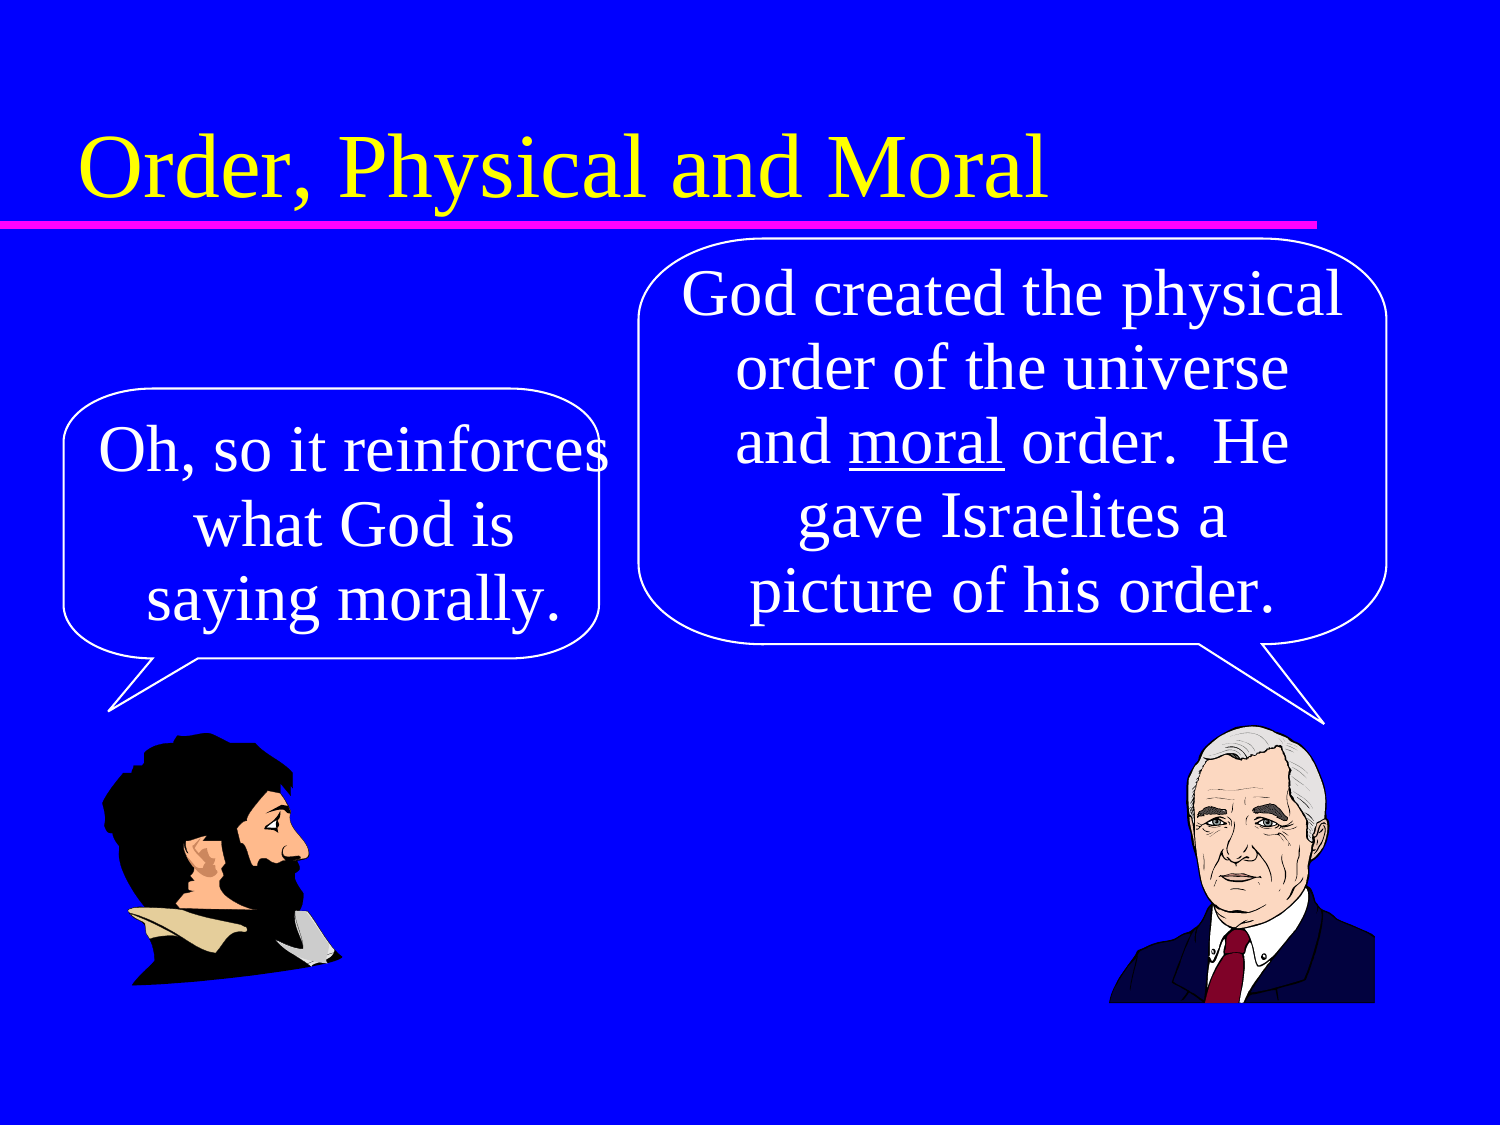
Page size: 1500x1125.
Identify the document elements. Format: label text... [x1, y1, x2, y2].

text_box God created the physical order of the universe and moral order. He gave Israelites a picture of his order. [638, 238, 1387, 725]
chart [1109, 725, 1375, 1004]
text_box Oh, so it reinforces what God is saying morally. [63, 388, 599, 712]
title Order, Physical and Moral [62, 43, 1363, 225]
chart [102, 733, 343, 987]
